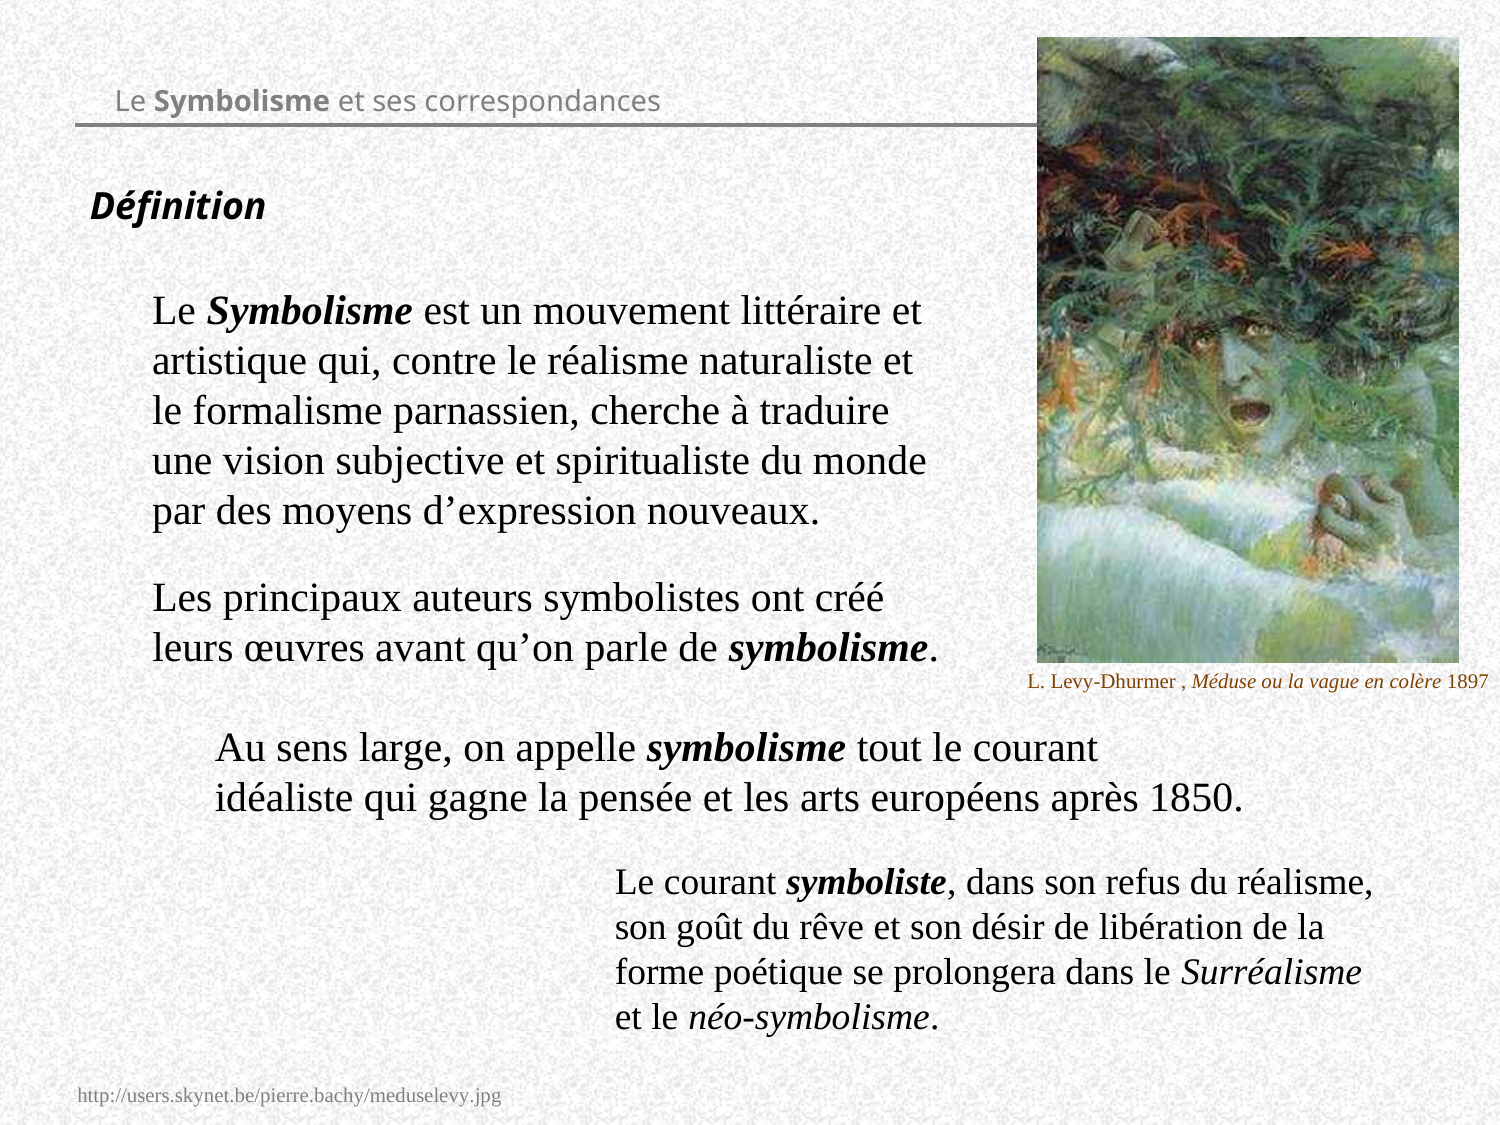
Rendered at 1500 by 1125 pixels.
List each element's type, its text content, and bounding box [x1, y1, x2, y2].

text_box Le Symbolisme et ses correspondances [99, 74, 1037, 123]
text_box Le courant symboliste, dans son refus du réalisme, son goût du rêve et son désir de libération de la forme poétique se prolongera dans le Surréalisme et le néo-symbolisme. [600, 849, 1413, 1046]
text_box Le Symbolisme est un mouvement littéraire et artistique qui, contre le réalisme naturaliste et le formalisme parnassien, cherche à traduire une vision subjective et spiritualiste du monde par des moyens d’expression nouveaux. [137, 275, 951, 541]
text_box Définition [75, 174, 313, 236]
picture [0, 0, 1500, 1125]
text_box Au sens large, on appelle symbolisme tout le courant idéaliste qui gagne la pensée et les arts européens après 1850. [199, 712, 1263, 828]
text_box Les principaux auteurs symbolistes ont créé leurs œuvres avant qu’on parle de symbolisme. [137, 562, 988, 678]
text_box L. Levy-Dhurmer , Méduse ou la vague en colère 1897 [1012, 659, 1500, 701]
text_box http://users.skynet.be/pierre.bachy/meduselevy.jpg [62, 1073, 901, 1115]
